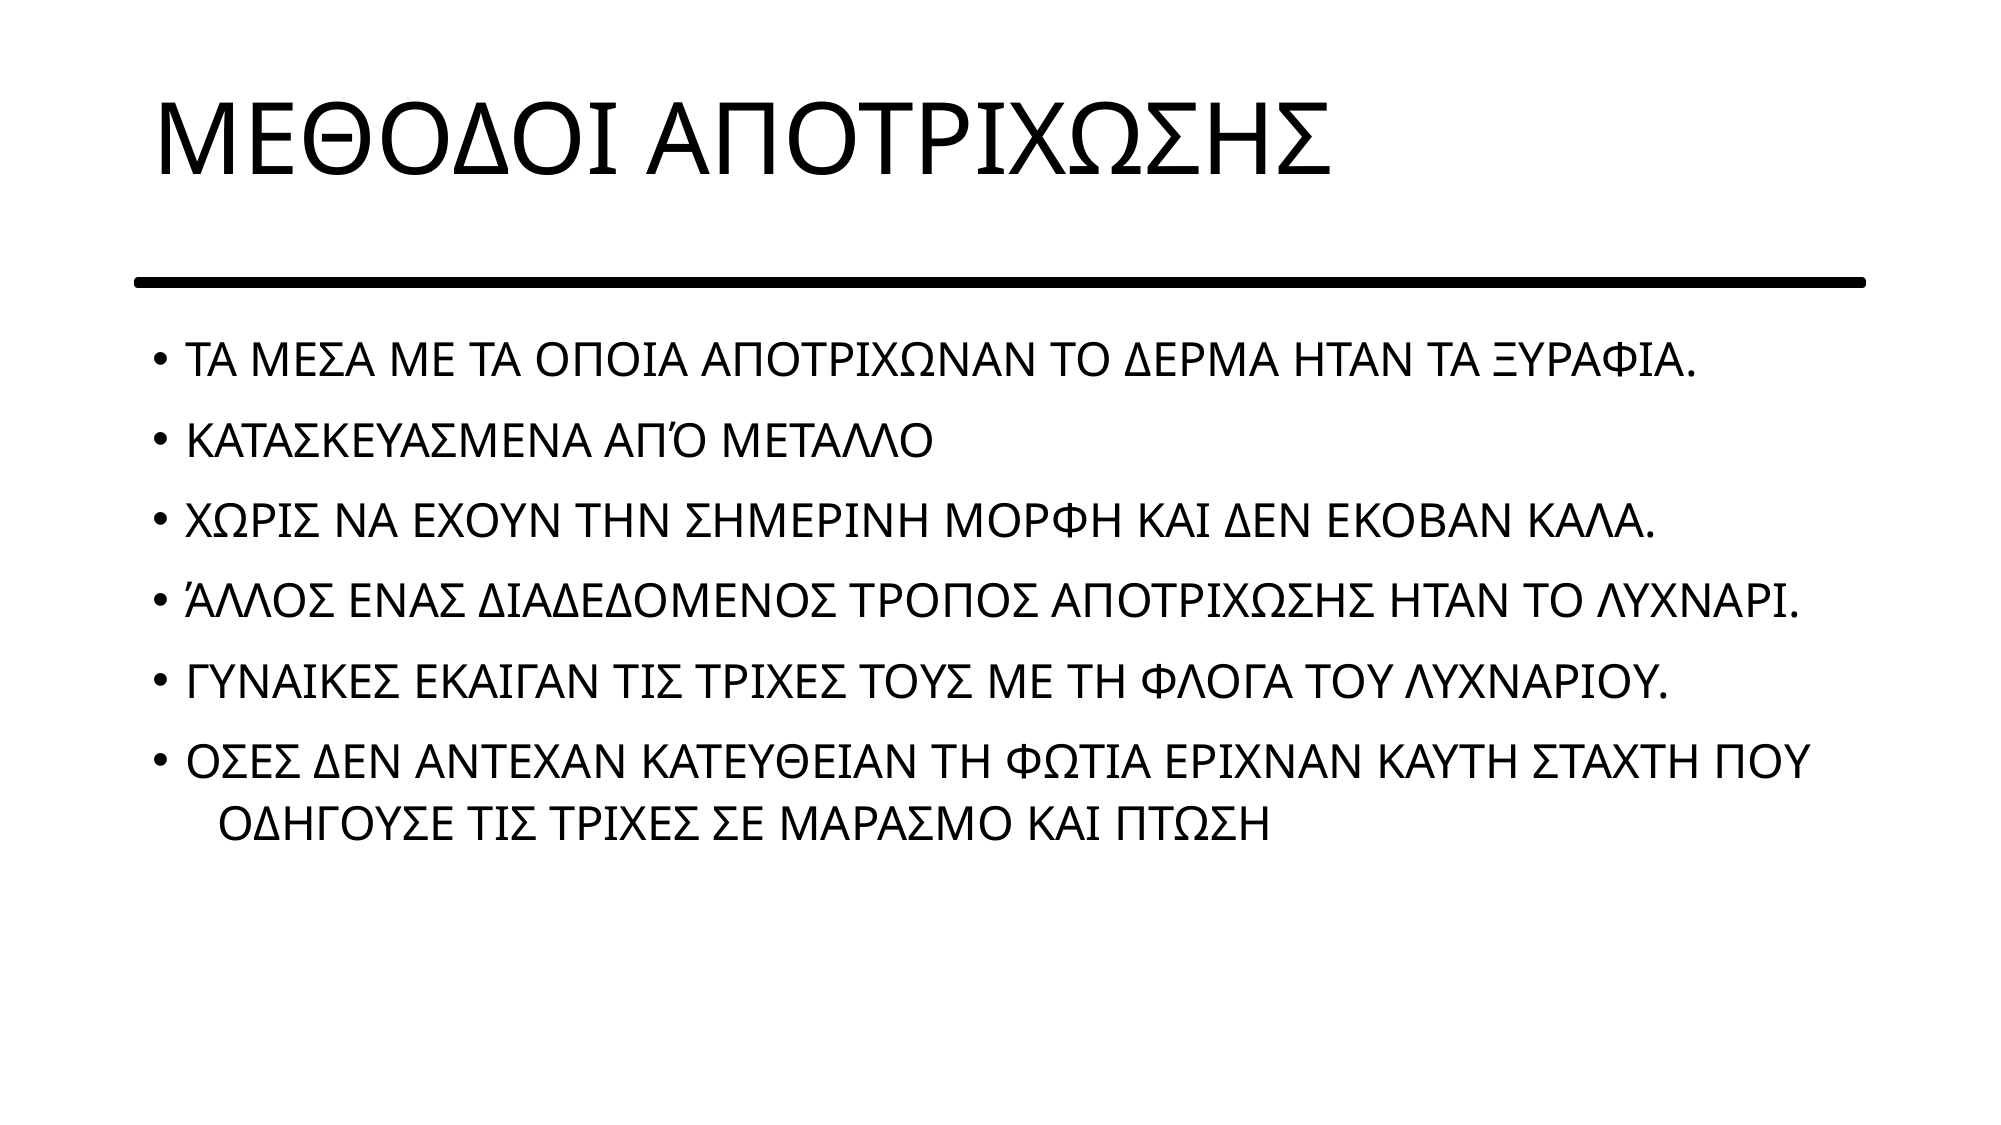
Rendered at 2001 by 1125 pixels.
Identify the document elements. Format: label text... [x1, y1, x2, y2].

title ΜΕΘΟΔΟΙ ΑΠΟΤΡΙΧΩΣΗΣ [137, 59, 1353, 209]
list ΤΑ ΜΕΣΑ ΜΕ ΤΑ ΟΠΟΙΑ ΑΠΟΤΡΙΧΩΝΑΝ ΤΟ ΔΕΡΜΑ ΗΤΑΝ ΤΑ ΞΥΡΑΦΙΑ. ΚΑΤΑΣΚΕΥΑΣΜΕΝΑ ΑΠΌ ΜΕΤΑΛΛΟ ΧΩΡΙΣ ΝΑ ΕΧΟΥΝ ΤΗΝ ΣΗΜΕΡΙΝΗ ΜΟΡΦΗ ΚΑΙ ΔΕΝ ΕΚΟΒΑΝ ΚΑΛΑ. ΆΛΛΟΣ ΕΝΑΣ ΔΙΑΔΕΔΟΜΕΝΟΣ ΤΡΟΠΟΣ ΑΠΟΤΡΙΧΩΣΗΣ ΗΤΑΝ ΤΟ ΛΥΧΝΑΡΙ. ΓΥΝΑΙΚΕΣ ΕΚΑΙΓΑΝ ΤΙΣ ΤΡΙΧΕΣ ΤΟΥΣ ΜΕ ΤΗ ΦΛΟΓΑ ΤΟΥ ΛΥΧΝΑΡΙΟΥ. ΟΣΕΣ ΔΕΝ ΑΝΤΕΧΑΝ ΚΑΤΕΥΘΕΙΑΝ ΤΗ ΦΩΤΙΑ ΕΡΙΧΝΑΝ ΚΑΥΤΗ ΣΤΑΧΤΗ ΠΟΥ ΟΔΗΓΟΥΣΕ ΤΙΣ ΤΡΙΧΕΣ ΣΕ ΜΑΡΑΣΜΟ ΚΑΙ ΠΤΩΣΗ [137, 316, 1863, 1014]
